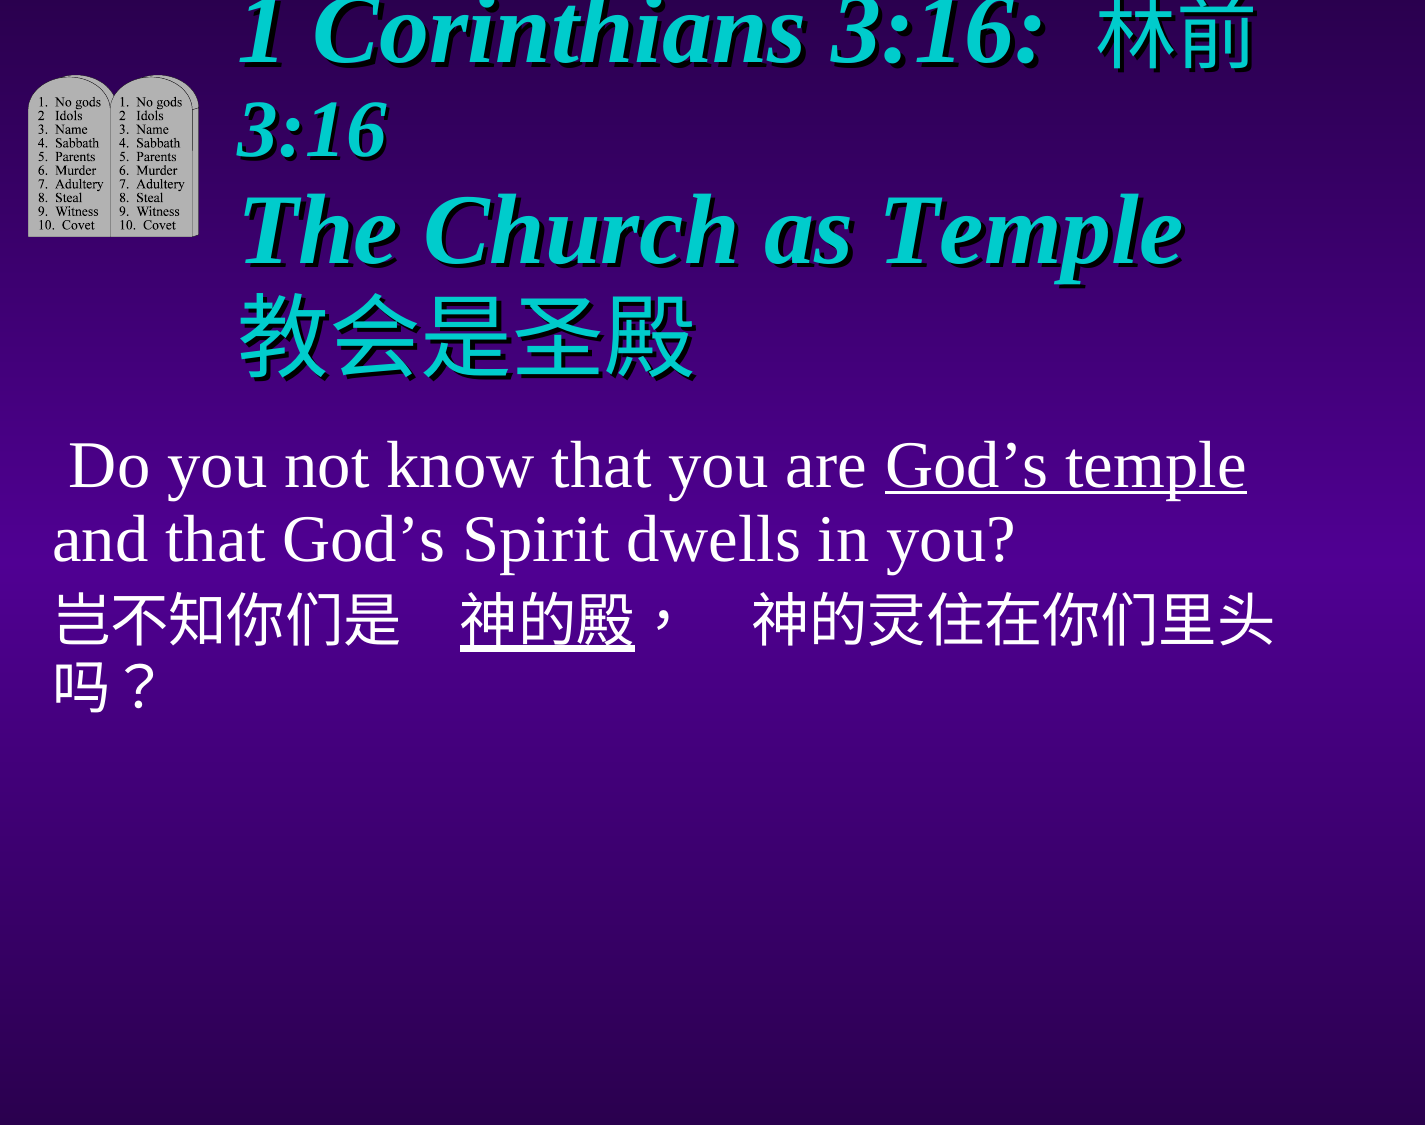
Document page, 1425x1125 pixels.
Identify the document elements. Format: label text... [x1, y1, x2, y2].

title 1 Corinthians 3:16: 林前3:16 The Church as Temple 教会是圣殿 [237, 0, 1425, 393]
text_box Do you not know that you are God’s temple and that God’s Spirit dwells in you? 岂不知你们是 神的殿， 神的灵住在你们里头吗？ [37, 420, 1351, 813]
